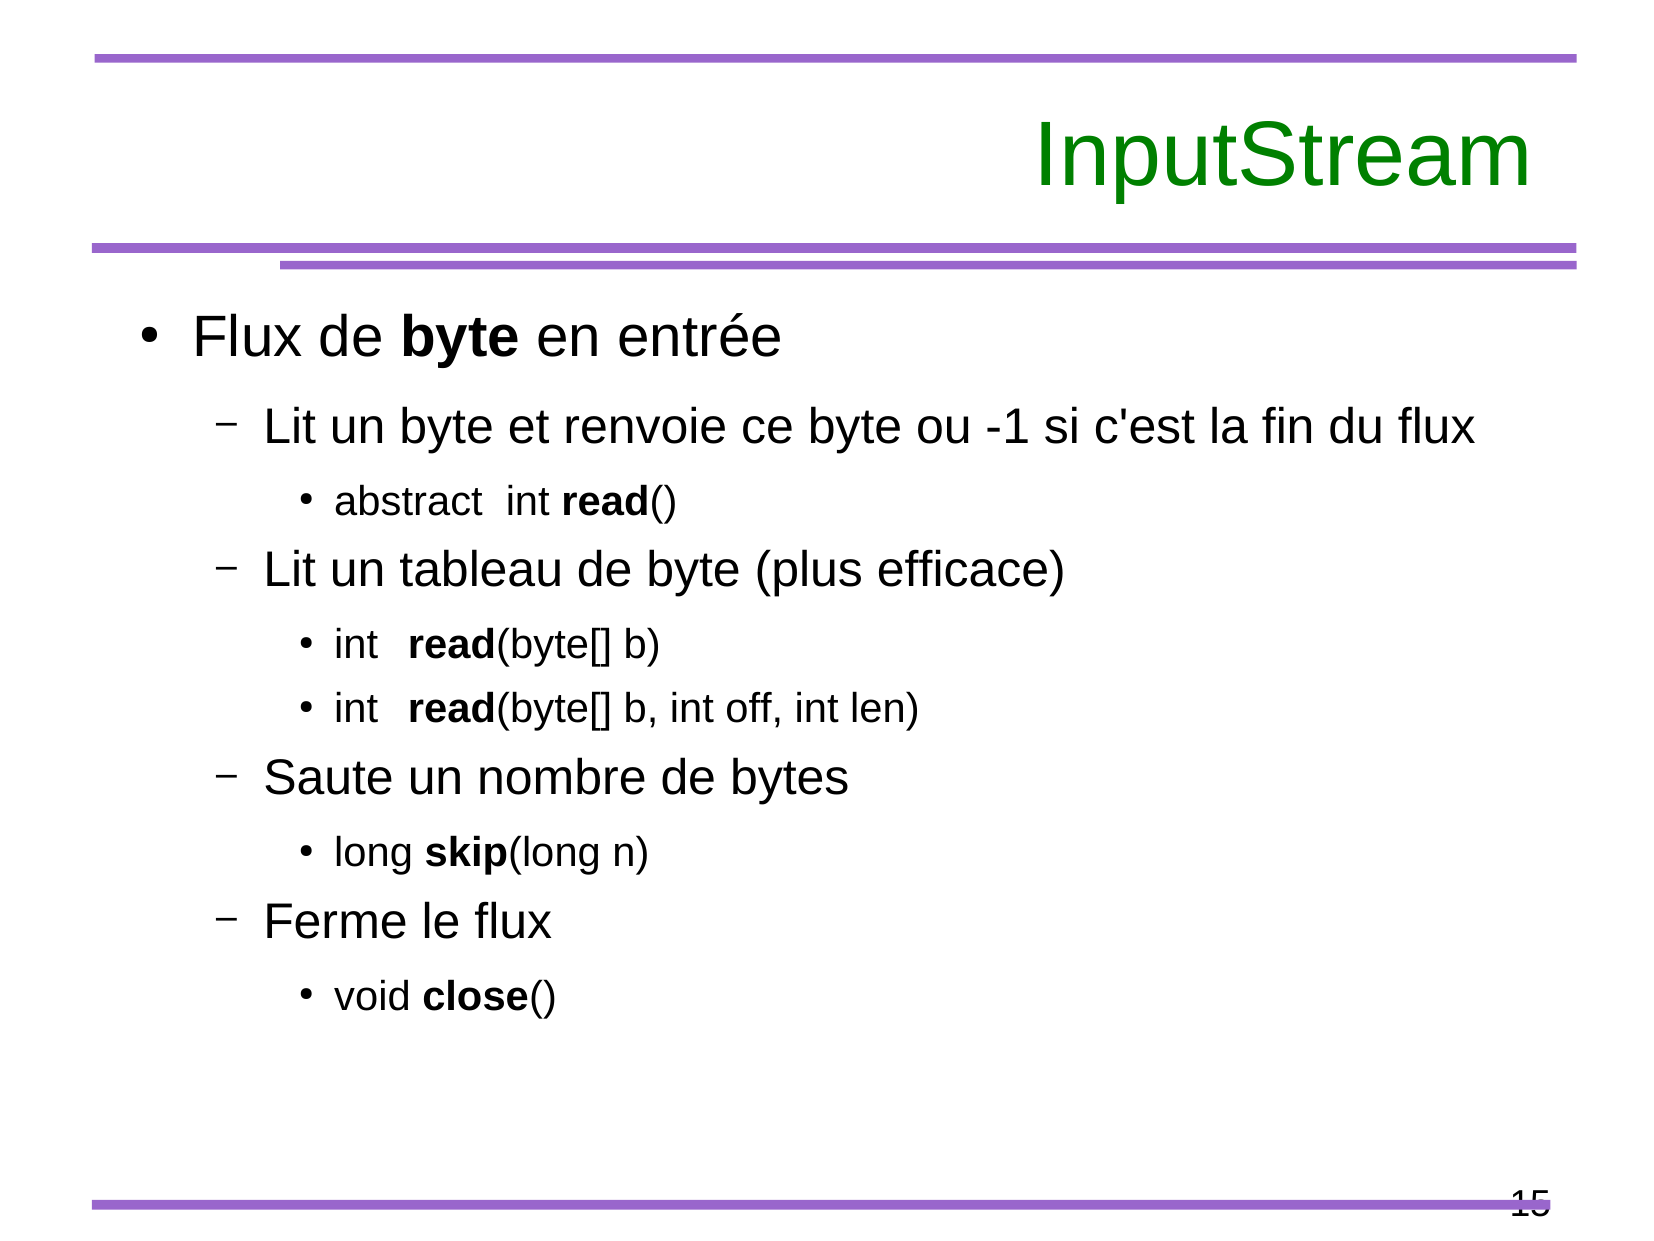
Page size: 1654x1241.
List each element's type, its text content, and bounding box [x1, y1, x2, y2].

list Flux de byte en entrée Lit un byte et renvoie ce byte ou -1 si c'est la fin du flux abstract int read() Lit un tableau de byte (plus efficace) int read(byte[] b) int read(byte[] b, int off, int len) Saute un nombre de bytes long skip(long n) Ferme le flux void close() [121, 303, 1534, 1085]
title InputStream [121, 49, 1534, 257]
